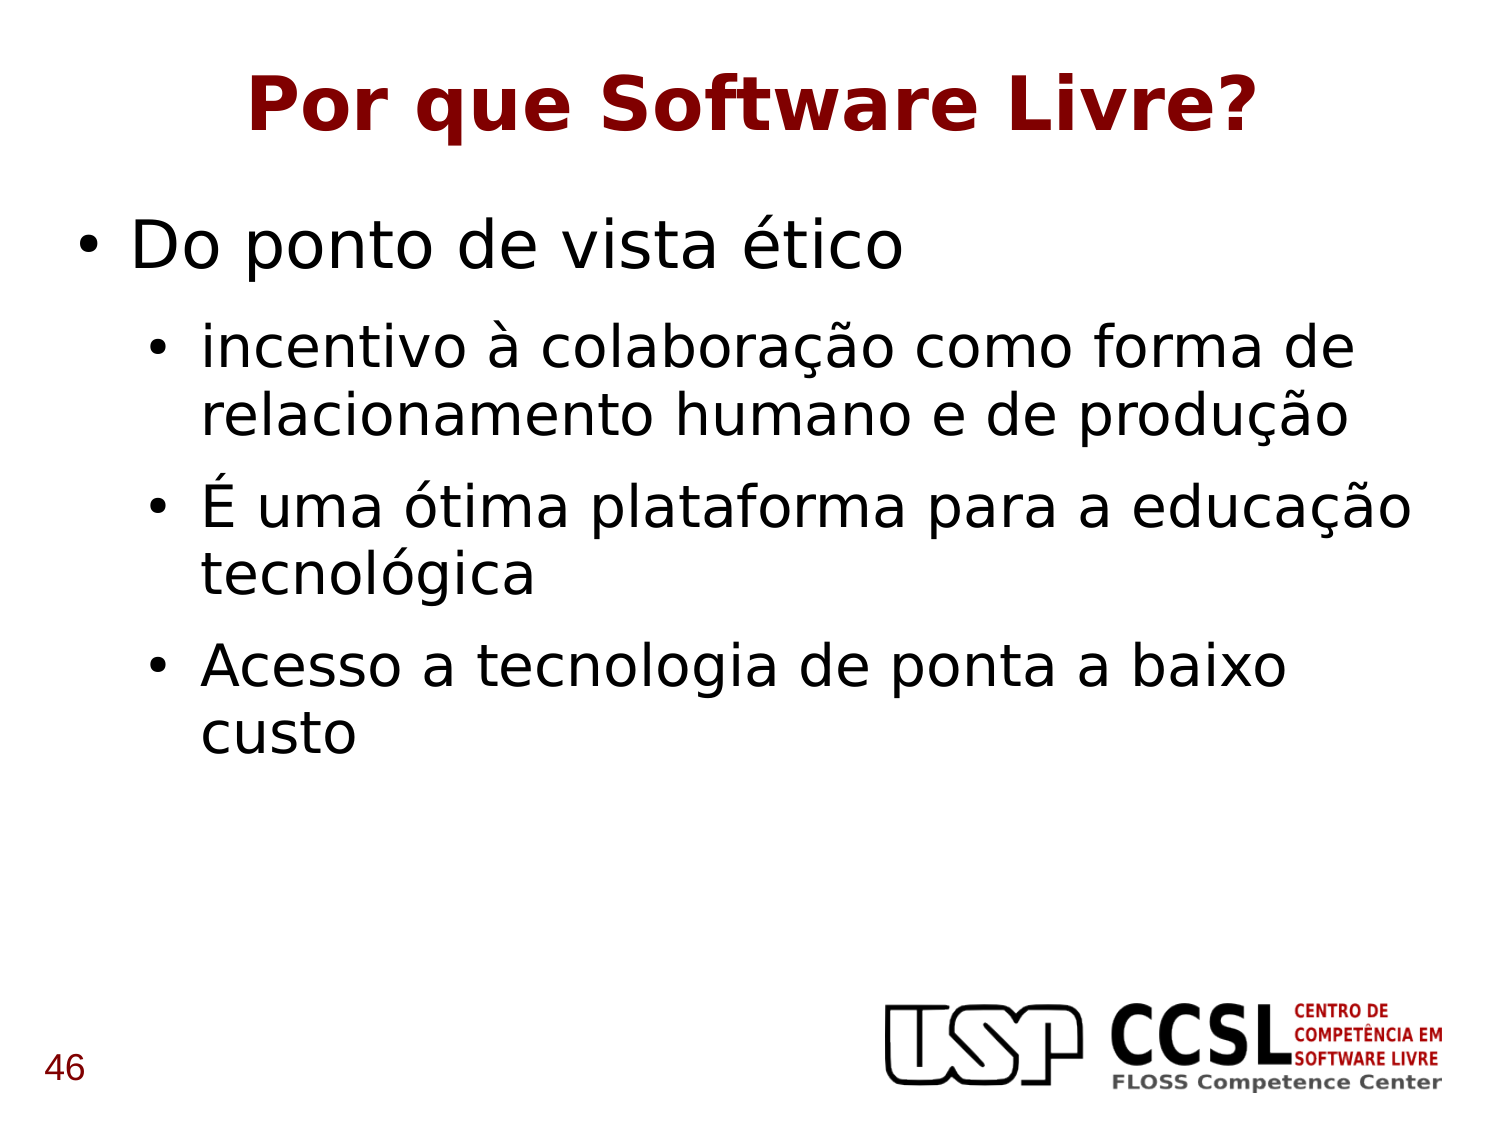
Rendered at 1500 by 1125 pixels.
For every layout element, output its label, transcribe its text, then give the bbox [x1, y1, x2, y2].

picture [885, 1003, 1442, 1093]
list Do ponto de vista ético incentivo à colaboração como forma de relacionamento humano e de produção É uma ótima plataforma para a educação tecnológica Acesso a tecnologia de ponta a baixo custo [59, 206, 1447, 950]
title Por que Software Livre? [59, 29, 1447, 180]
